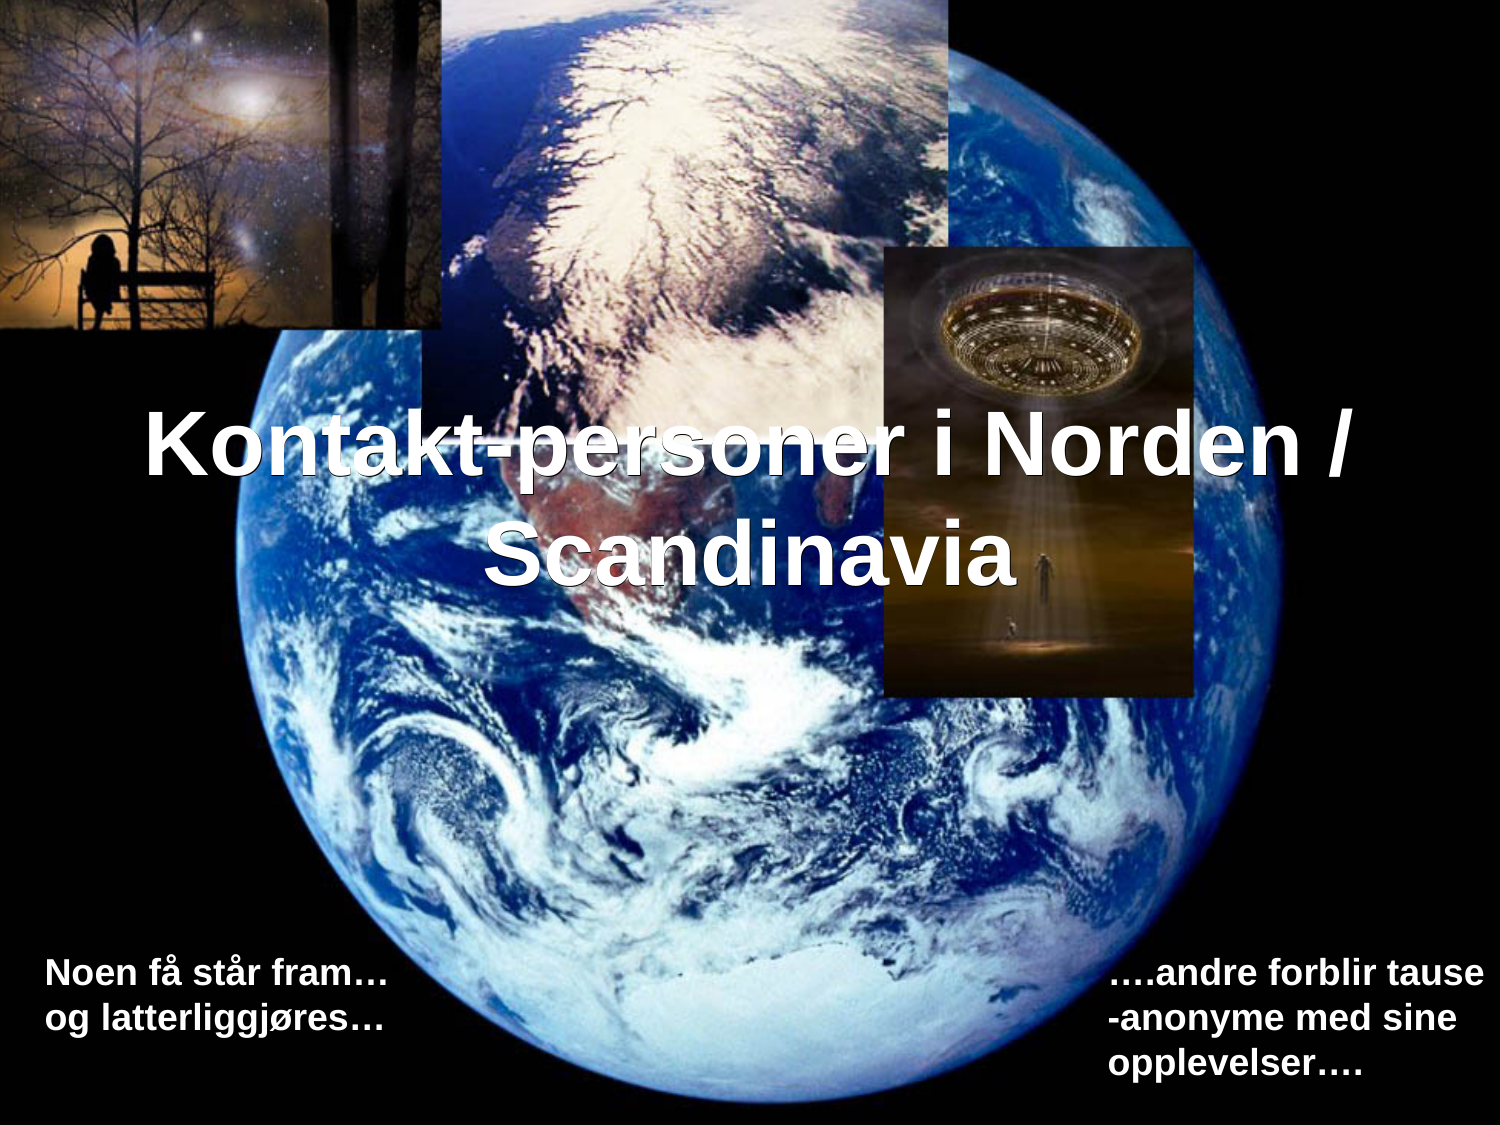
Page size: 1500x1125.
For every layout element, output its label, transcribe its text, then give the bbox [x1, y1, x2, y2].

text_box ….andre forblir tause -anonyme med sine opplevelser…. [1092, 940, 1500, 1125]
title Kontakt-personer i Norden / Scandinavia [112, 373, 1388, 615]
picture [0, 0, 1500, 1125]
text_box Noen få står fram… og latterliggjøres… [29, 940, 406, 1047]
